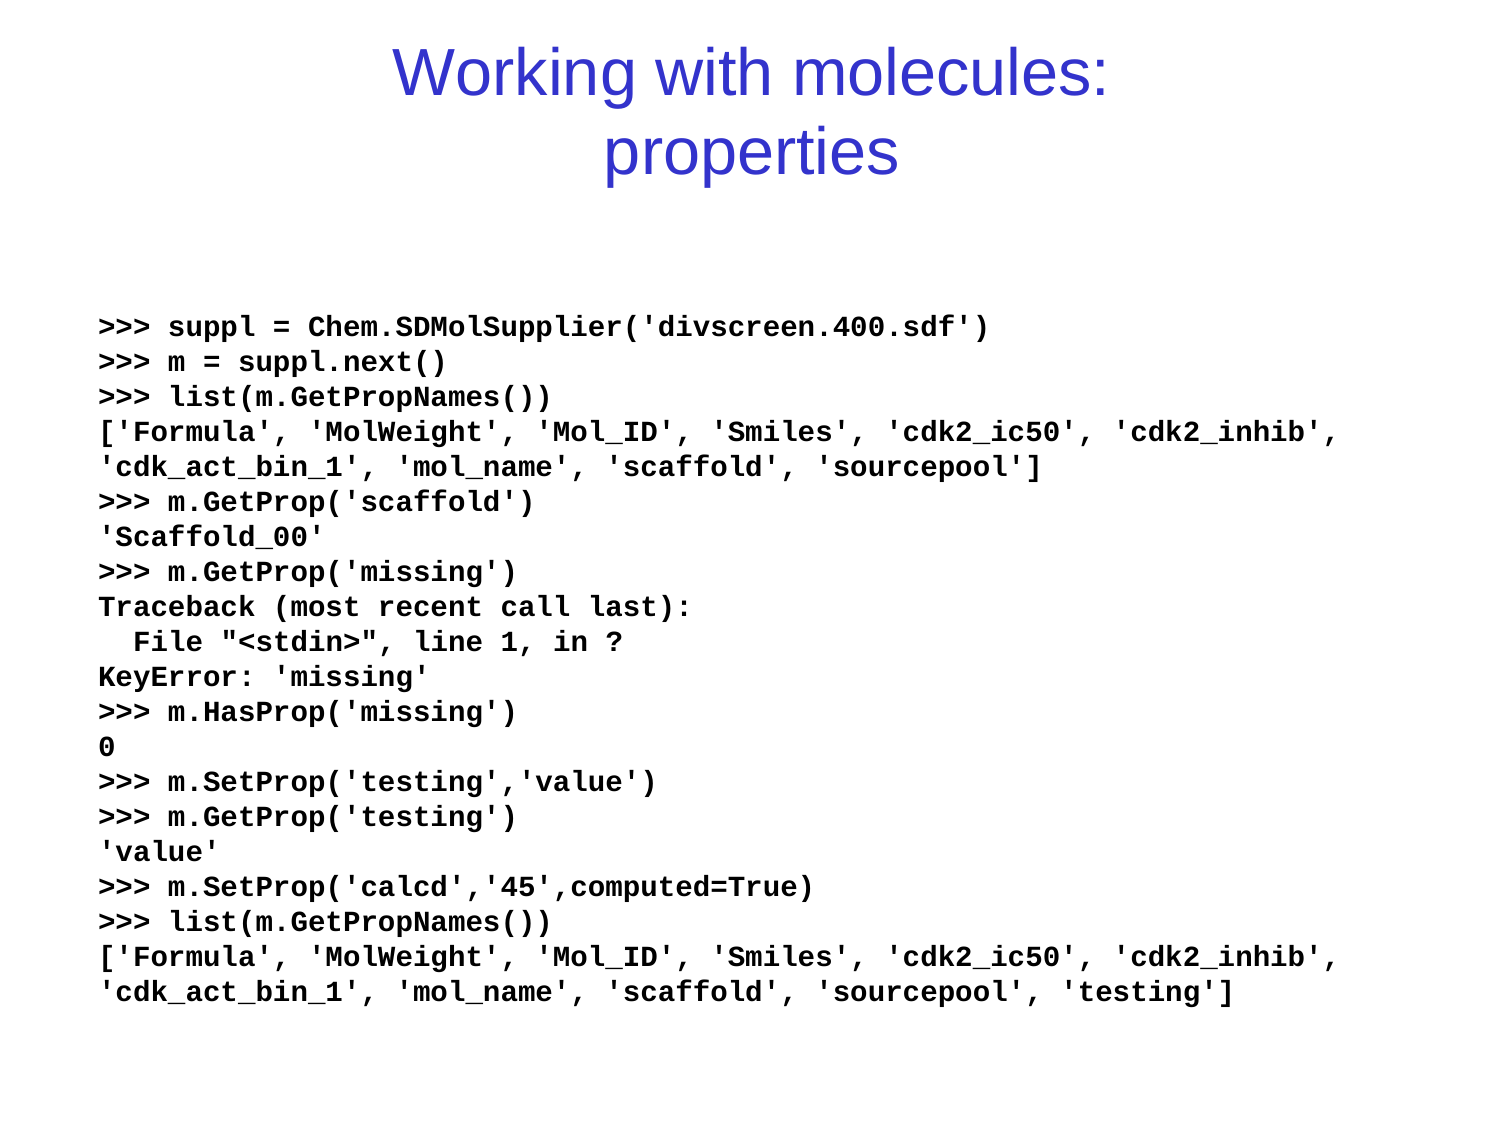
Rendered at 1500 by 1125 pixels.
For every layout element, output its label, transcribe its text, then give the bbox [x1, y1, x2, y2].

text_box >>> suppl = Chem.SDMolSupplier('divscreen.400.sdf') >>> m = suppl.next() >>> list(m.GetPropNames()) ['Formula', 'MolWeight', 'Mol_ID', 'Smiles', 'cdk2_ic50', 'cdk2_inhib', 'cdk_act_bin_1', 'mol_name', 'scaffold', 'sourcepool'] >>> m.GetProp('scaffold') 'Scaffold_00' >>> m.GetProp('missing') Traceback (most recent call last): File "<stdin>", line 1, in ? KeyError: 'missing' >>> m.HasProp('missing') 0 >>> m.SetProp('testing','value') >>> m.GetProp('testing') 'value' >>> m.SetProp('calcd','45',computed=True) >>> list(m.GetPropNames()) ['Formula', 'MolWeight', 'Mol_ID', 'Smiles', 'cdk2_ic50', 'cdk2_inhib', 'cdk_act_bin_1', 'mol_name', 'scaffold', 'sourcepool', 'testing'] [83, 299, 1427, 1015]
title Working with molecules: properties [116, 14, 1388, 203]
